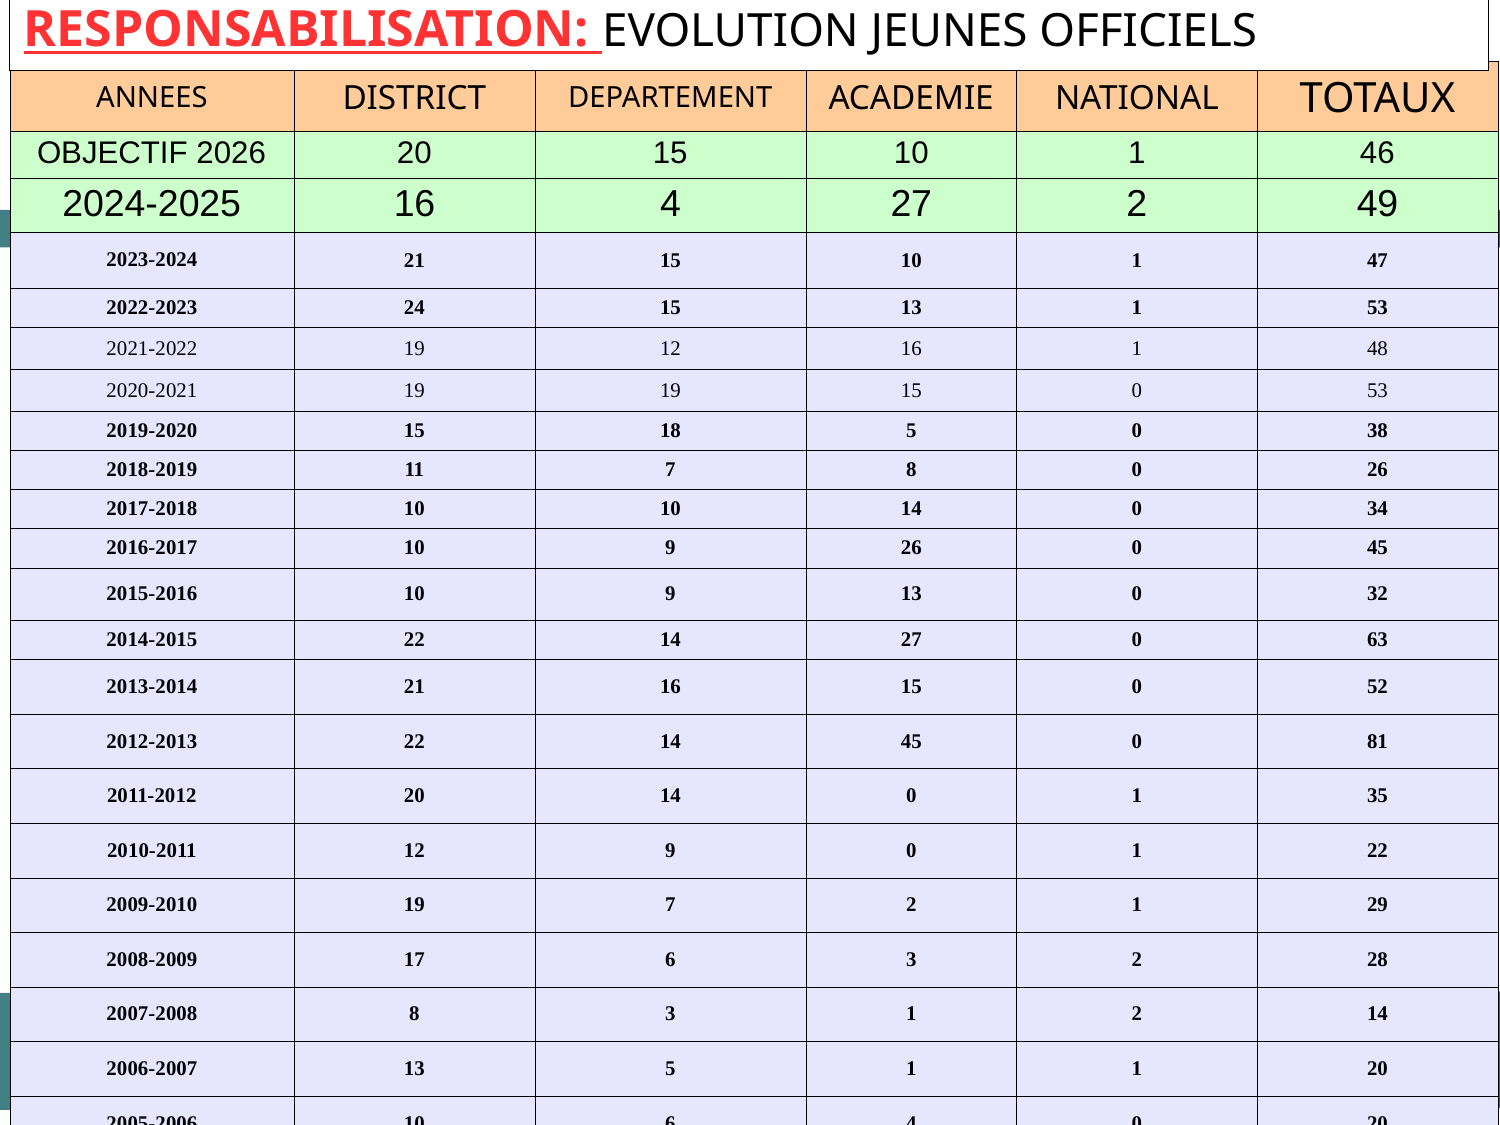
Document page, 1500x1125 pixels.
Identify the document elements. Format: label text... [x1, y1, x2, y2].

table_cell 3 [807, 933, 1016, 987]
table_cell 81 [1258, 715, 1498, 768]
table_cell 63 [1258, 621, 1498, 659]
table_cell 19 [295, 879, 535, 932]
table_cell 24 [295, 289, 535, 327]
table_cell 5 [807, 412, 1016, 450]
table_cell 0 [1017, 529, 1257, 568]
table_cell 2021-2022 [11, 328, 294, 369]
table_cell 10 [807, 132, 1016, 178]
table_cell 15 [295, 412, 535, 450]
table_cell 10 [295, 1097, 535, 1125]
table_cell 15 [536, 233, 806, 288]
table_cell 12 [295, 824, 535, 878]
table_cell 2010-2011 [11, 824, 294, 878]
table_cell 1 [1017, 289, 1257, 327]
table_cell 5 [536, 1042, 806, 1096]
table_cell 16 [536, 660, 806, 714]
table_cell 2 [1017, 179, 1257, 232]
table_cell 15 [807, 370, 1016, 411]
table_cell 20 [295, 769, 535, 823]
table_cell 4 [807, 1097, 1016, 1125]
table_cell 46 [1258, 132, 1498, 178]
table_cell 1 [807, 1042, 1016, 1096]
table_cell 2007-2008 [11, 988, 294, 1041]
table_cell 1 [1017, 328, 1257, 369]
table_cell 2011-2012 [11, 769, 294, 823]
table_cell 2005-2006 [11, 1097, 294, 1125]
table_cell 53 [1258, 370, 1498, 411]
table_cell 26 [1258, 451, 1498, 489]
table_cell 0 [807, 769, 1016, 823]
table_cell 2020-2021 [11, 370, 294, 411]
table_cell 53 [1258, 289, 1498, 327]
table_cell 32 [1258, 569, 1498, 620]
table_cell 6 [536, 1097, 806, 1125]
table_cell 0 [1017, 1097, 1257, 1125]
table_header ANNEES [11, 71, 294, 131]
table_cell 3 [536, 988, 806, 1041]
title RESPONSABILISATION: EVOLUTION JEUNES OFFICIELS [9, 0, 1489, 71]
table_cell 18 [536, 412, 806, 450]
table_cell 10 [536, 490, 806, 528]
table_cell 2 [807, 879, 1016, 932]
table_header TOTAUX [1258, 62, 1498, 131]
table_cell 13 [295, 1042, 535, 1096]
table_cell 2012-2013 [11, 715, 294, 768]
table_cell 15 [536, 289, 806, 327]
table_cell 13 [807, 569, 1016, 620]
table_cell 34 [1258, 490, 1498, 528]
table_cell OBJECTIF 2026 [11, 132, 294, 178]
table_cell 10 [295, 529, 535, 568]
table_cell 2023-2024 [11, 233, 294, 288]
table_cell 0 [1017, 621, 1257, 659]
table_cell 29 [1258, 879, 1498, 932]
table_cell 1 [807, 988, 1016, 1041]
table_cell 45 [807, 715, 1016, 768]
table_cell 12 [536, 328, 806, 369]
table_cell 2014-2015 [11, 621, 294, 659]
table_cell 8 [295, 988, 535, 1041]
table_cell 2024-2025 [11, 179, 294, 232]
table_cell 2022-2023 [11, 289, 294, 327]
table_cell 7 [536, 451, 806, 489]
table_cell 14 [807, 490, 1016, 528]
table_cell 22 [1258, 824, 1498, 878]
table_cell 1 [1017, 879, 1257, 932]
table_cell 2 [1017, 933, 1257, 987]
table_cell 22 [295, 621, 535, 659]
table_cell 15 [536, 132, 806, 178]
table_cell 2017-2018 [11, 490, 294, 528]
table_cell 0 [1017, 490, 1257, 528]
table_cell 47 [1258, 233, 1498, 288]
table_cell 2006-2007 [11, 1042, 294, 1096]
table_cell 4 [536, 179, 806, 232]
table_cell 48 [1258, 328, 1498, 369]
table_cell 10 [295, 569, 535, 620]
table_cell 1 [1017, 769, 1257, 823]
table_cell 14 [536, 715, 806, 768]
table_cell 27 [807, 179, 1016, 232]
table_header ACADEMIE [807, 71, 1016, 131]
table_cell 22 [295, 715, 535, 768]
table_cell 2019-2020 [11, 412, 294, 450]
table_cell 45 [1258, 529, 1498, 568]
table_cell 13 [807, 289, 1016, 327]
table_cell 7 [536, 879, 806, 932]
table_cell 1 [1017, 824, 1257, 878]
table_cell 10 [295, 490, 535, 528]
table_cell 20 [1258, 1097, 1498, 1125]
table_cell 19 [536, 370, 806, 411]
table_cell 16 [295, 179, 535, 232]
table_cell 38 [1258, 412, 1498, 450]
table_cell 49 [1258, 179, 1498, 232]
table_cell 6 [536, 933, 806, 987]
table_cell 21 [295, 660, 535, 714]
table_cell 10 [807, 233, 1016, 288]
table_cell 9 [536, 824, 806, 878]
table_cell 20 [1258, 1042, 1498, 1096]
table_cell 2009-2010 [11, 879, 294, 932]
table_cell 28 [1258, 933, 1498, 987]
table_cell 2 [1017, 988, 1257, 1041]
table_cell 35 [1258, 769, 1498, 823]
table_cell 14 [536, 621, 806, 659]
table_cell 0 [807, 824, 1016, 878]
table_cell 19 [295, 328, 535, 369]
table_cell 2008-2009 [11, 933, 294, 987]
table_cell 0 [1017, 451, 1257, 489]
table_cell 2016-2017 [11, 529, 294, 568]
table_cell 9 [536, 529, 806, 568]
table_cell 16 [807, 328, 1016, 369]
table_cell 0 [1017, 660, 1257, 714]
table_cell 9 [536, 569, 806, 620]
table_cell 1 [1017, 132, 1257, 178]
table_cell 1 [1017, 1042, 1257, 1096]
table_cell 2013-2014 [11, 660, 294, 714]
table_cell 17 [295, 933, 535, 987]
table_header DISTRICT [295, 71, 535, 131]
table_cell 26 [807, 529, 1016, 568]
table_cell 2015-2016 [11, 569, 294, 620]
table_cell 0 [1017, 569, 1257, 620]
table_cell 0 [1017, 715, 1257, 768]
table_cell 14 [1258, 988, 1498, 1041]
table_cell 0 [1017, 370, 1257, 411]
table_cell 0 [1017, 412, 1257, 450]
table_cell 52 [1258, 660, 1498, 714]
table_cell 14 [536, 769, 806, 823]
table_cell 15 [807, 660, 1016, 714]
table_cell 20 [295, 132, 535, 178]
table_cell 1 [1017, 233, 1257, 288]
table_cell 11 [295, 451, 535, 489]
table_cell 27 [807, 621, 1016, 659]
table_cell 2018-2019 [11, 451, 294, 489]
table_header NATIONAL [1017, 71, 1257, 131]
table_cell 8 [807, 451, 1016, 489]
table_header DEPARTEMENT [536, 71, 806, 131]
table_cell 21 [295, 233, 535, 288]
table_cell 19 [295, 370, 535, 411]
